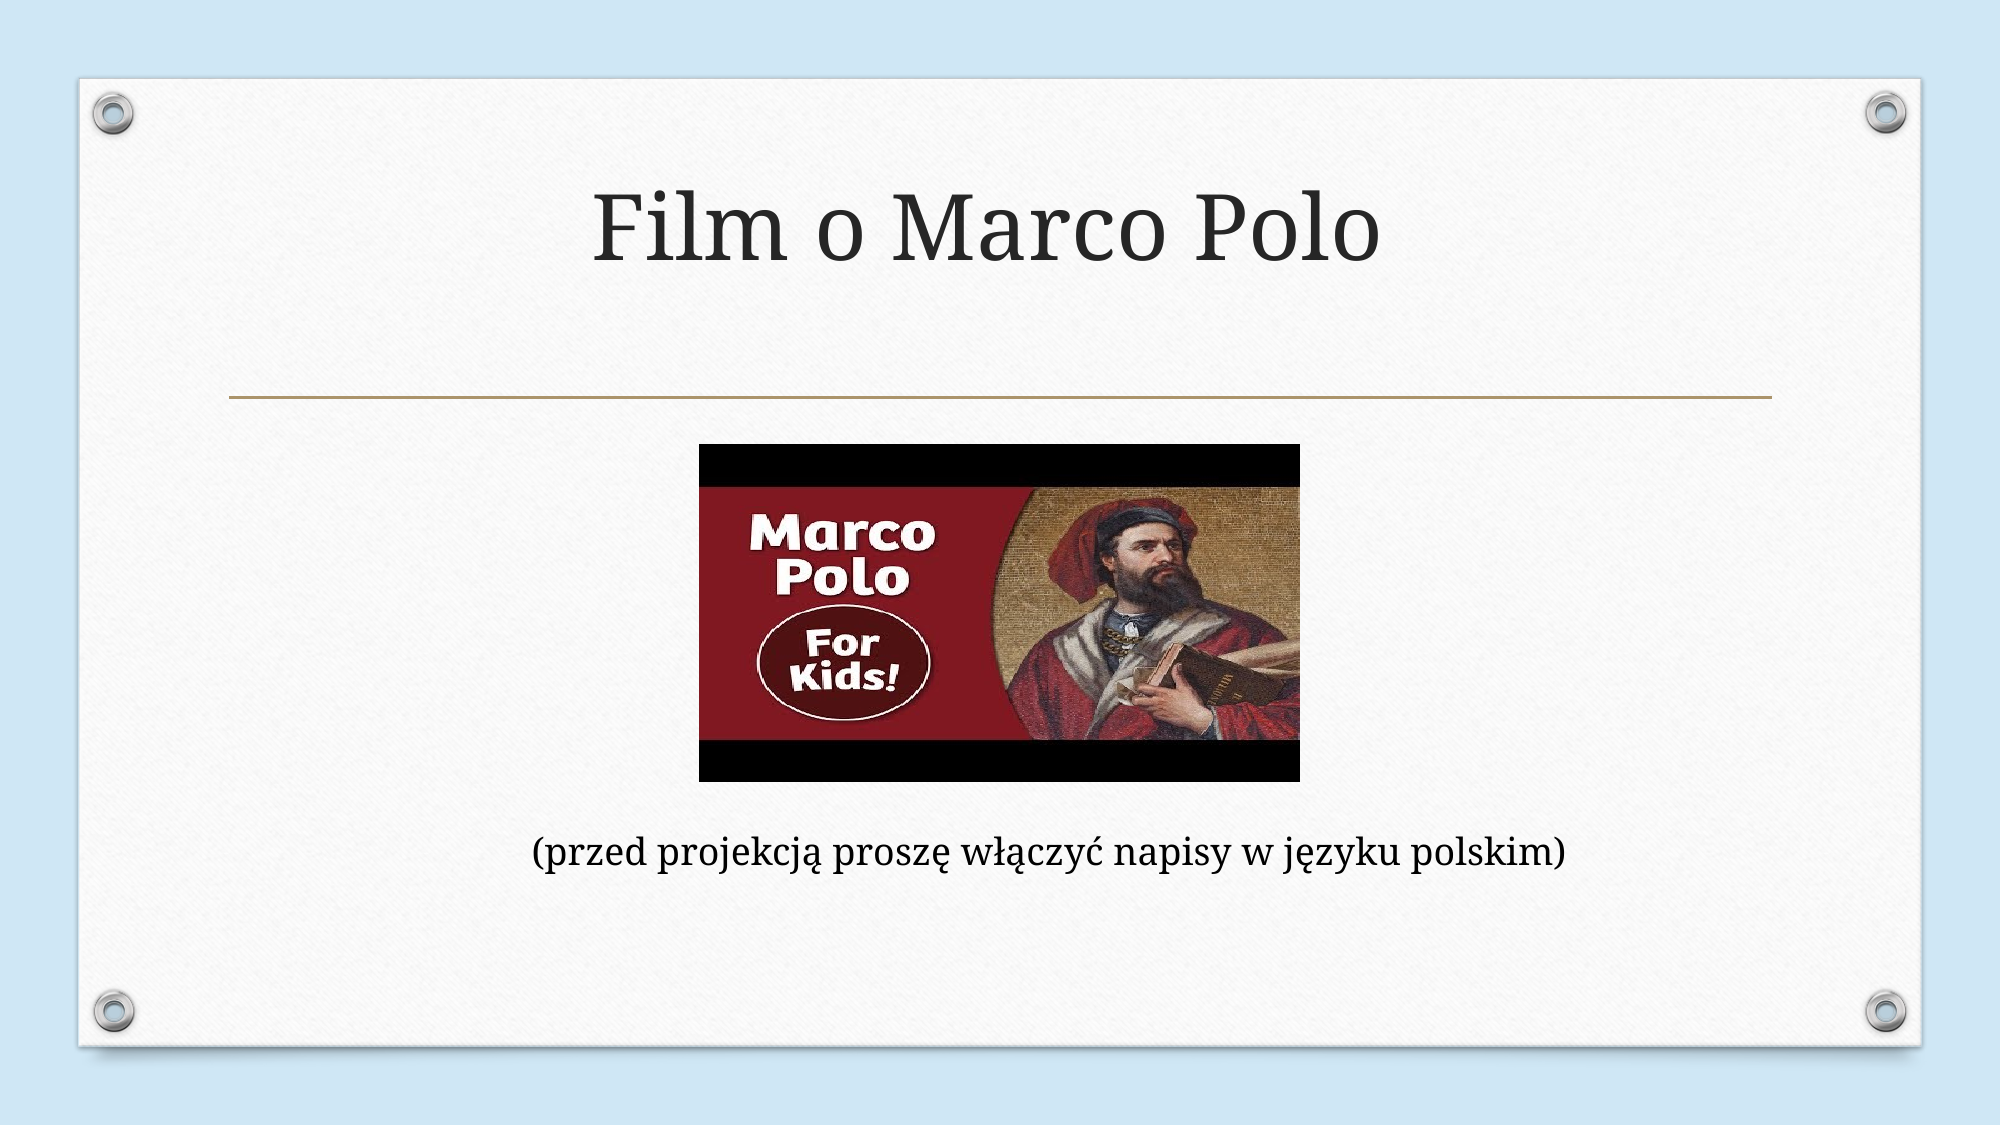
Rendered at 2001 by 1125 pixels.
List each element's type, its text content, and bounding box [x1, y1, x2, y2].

picture [0, 0, 2000, 1125]
title Film o Marco Polo [212, 161, 1788, 375]
text_box (przed projekcją proszę włączyć napisy w języku polskim) [516, 820, 1583, 881]
